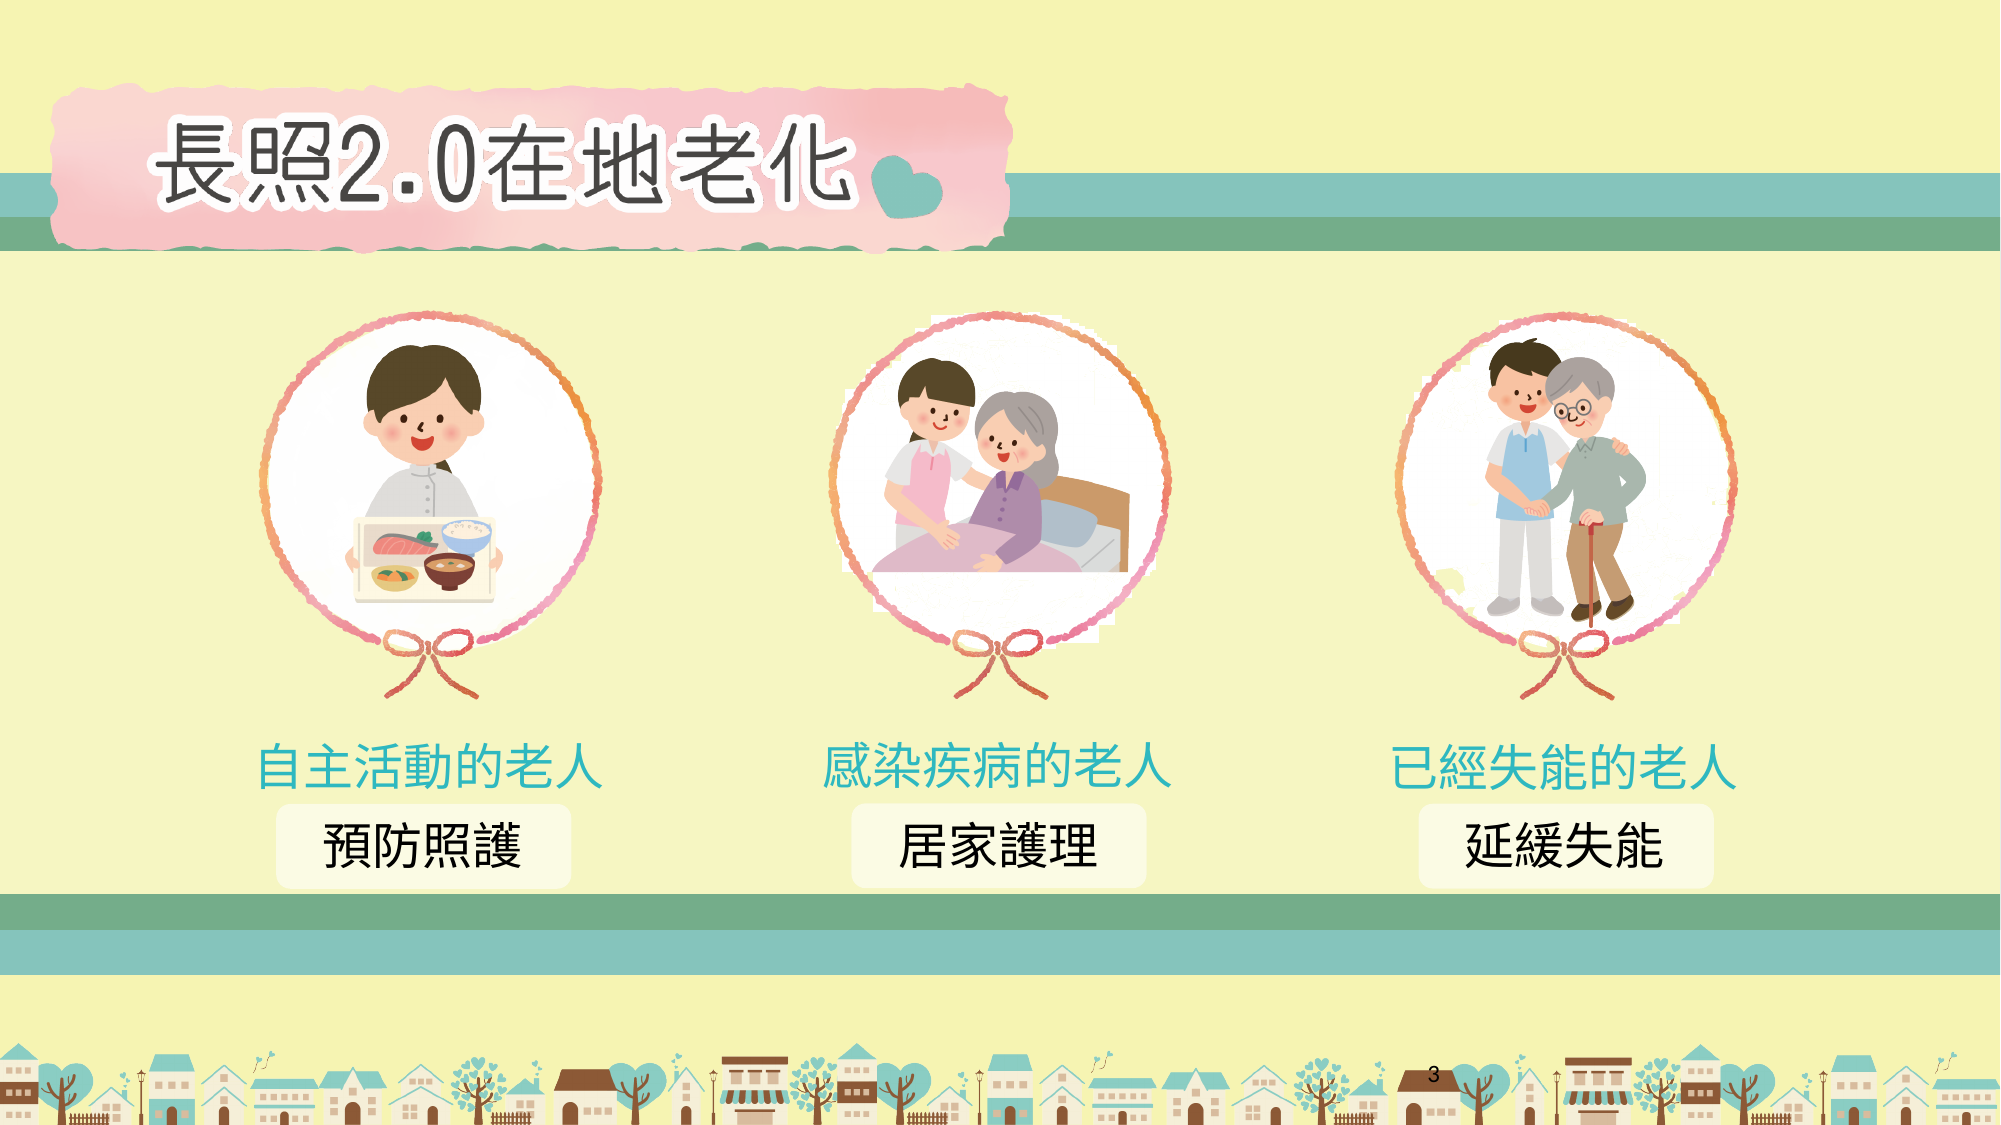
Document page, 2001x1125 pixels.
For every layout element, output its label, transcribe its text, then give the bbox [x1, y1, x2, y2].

text_box [851, 804, 1147, 889]
text_box 延緩失能 [1449, 807, 1682, 884]
text_box [1418, 805, 1714, 889]
text_box 自主活動的老人 [238, 727, 623, 804]
text_box [276, 804, 572, 889]
text_box 預防照護 [307, 807, 541, 884]
text_box 感染疾病的老人 [807, 727, 1192, 804]
text_box 居家護理 [883, 807, 1117, 884]
picture [50, 83, 2000, 760]
text_box 已經失能的老人 [1373, 728, 1758, 805]
text_box 3 [1412, 1042, 1863, 1103]
